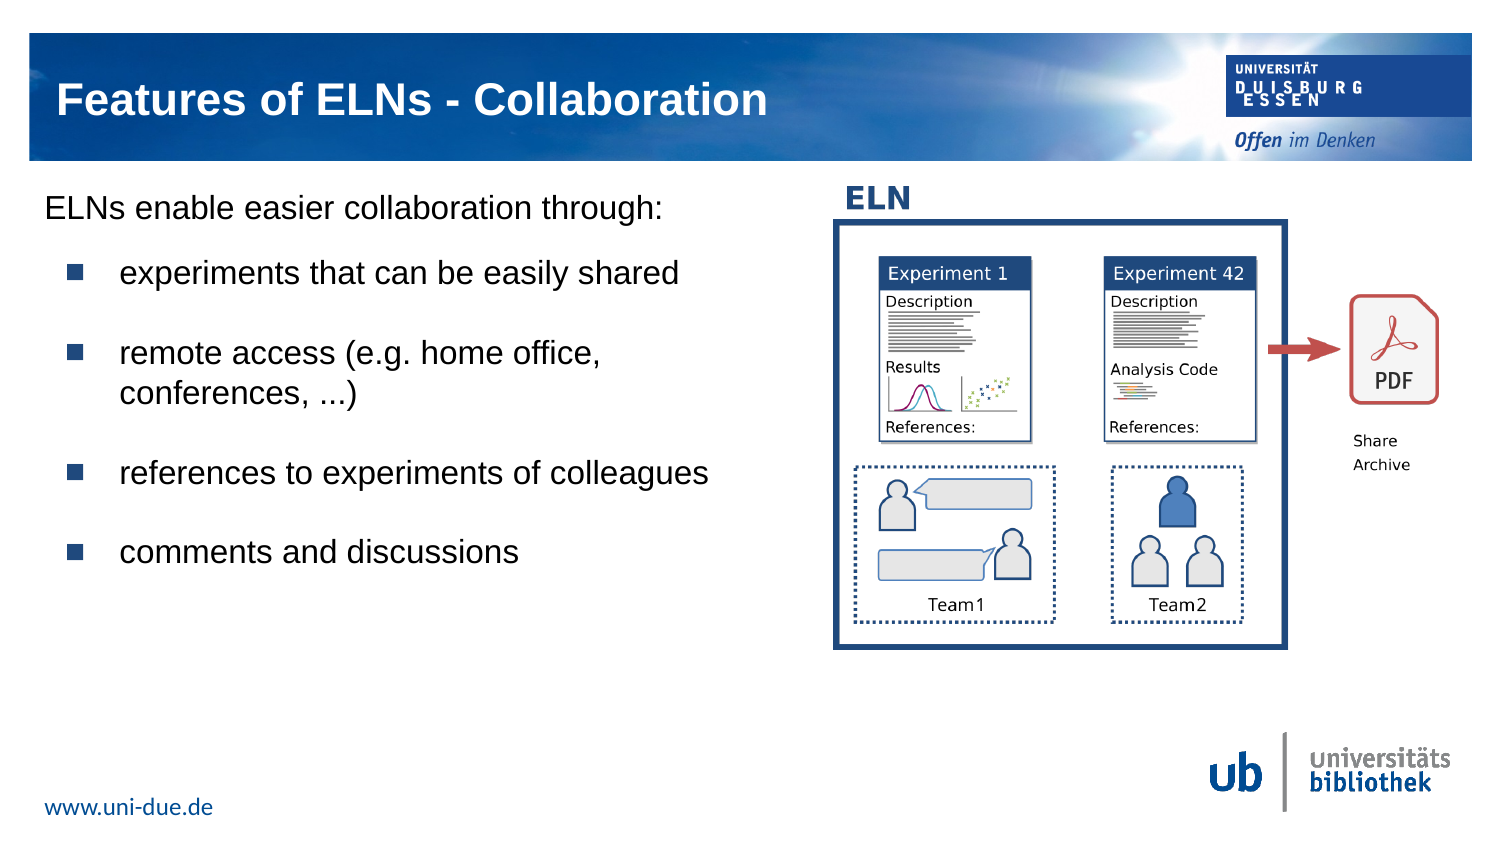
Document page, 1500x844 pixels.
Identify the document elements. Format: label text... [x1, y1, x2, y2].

text_box www.uni-due.de [29, 782, 263, 843]
picture [833, 186, 1439, 650]
picture [1210, 732, 1450, 812]
text_box ELNs enable easier collaboration through: experiments that can be easily shared remote access (e.g. home office, conferences, ...) references to experiments of colleagues comments and discussions [29, 186, 890, 745]
text_box Features of ELNs - Collaboration [26, 43, 1161, 150]
picture [29, 33, 1471, 161]
